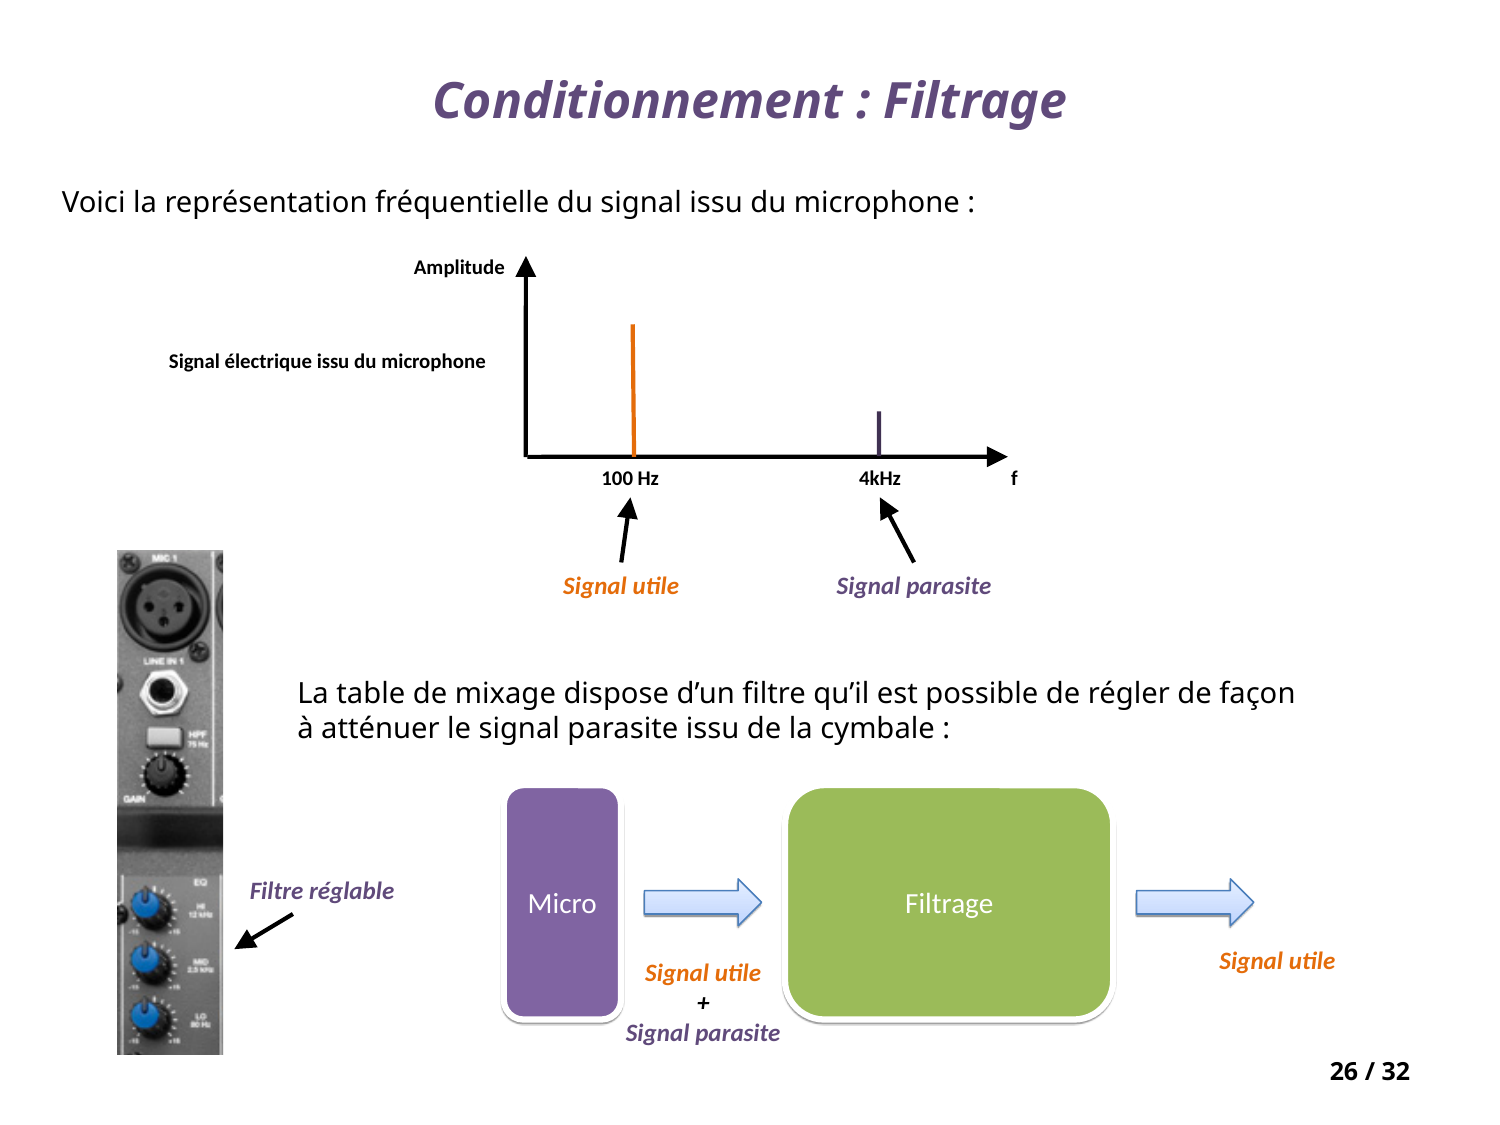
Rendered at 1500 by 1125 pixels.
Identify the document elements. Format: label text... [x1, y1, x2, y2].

text_box Amplitude [399, 246, 520, 286]
text_box 100 Hz [586, 457, 674, 497]
picture [117, 550, 224, 1055]
text_box Signal utile [1171, 937, 1384, 983]
text_box f [996, 457, 1033, 497]
text_box Signal utile + Signal parasite [597, 949, 809, 1054]
text_box Signal parasite [808, 562, 1020, 608]
text_box Micro [503, 785, 622, 1020]
text_box [1136, 878, 1254, 926]
text_box Signal électrique issu du microphone [154, 339, 502, 380]
text_box Filtrage [785, 785, 1114, 1020]
title Conditionnement : Filtrage [75, 45, 1425, 153]
slide_number <numéro> / 32 [1074, 1042, 1425, 1103]
text_box [644, 878, 762, 926]
text_box Filtre réglable [222, 867, 422, 912]
text_box 4kHz [844, 457, 916, 497]
list Voici la représentation fréquentielle du signal issu du microphone : La table de mixage dispose d’un filtre qu’il est possible de régler de façon à atténuer le signal parasite issu de la cymbale : [46, 175, 1454, 1079]
text_box Signal utile [515, 562, 727, 608]
